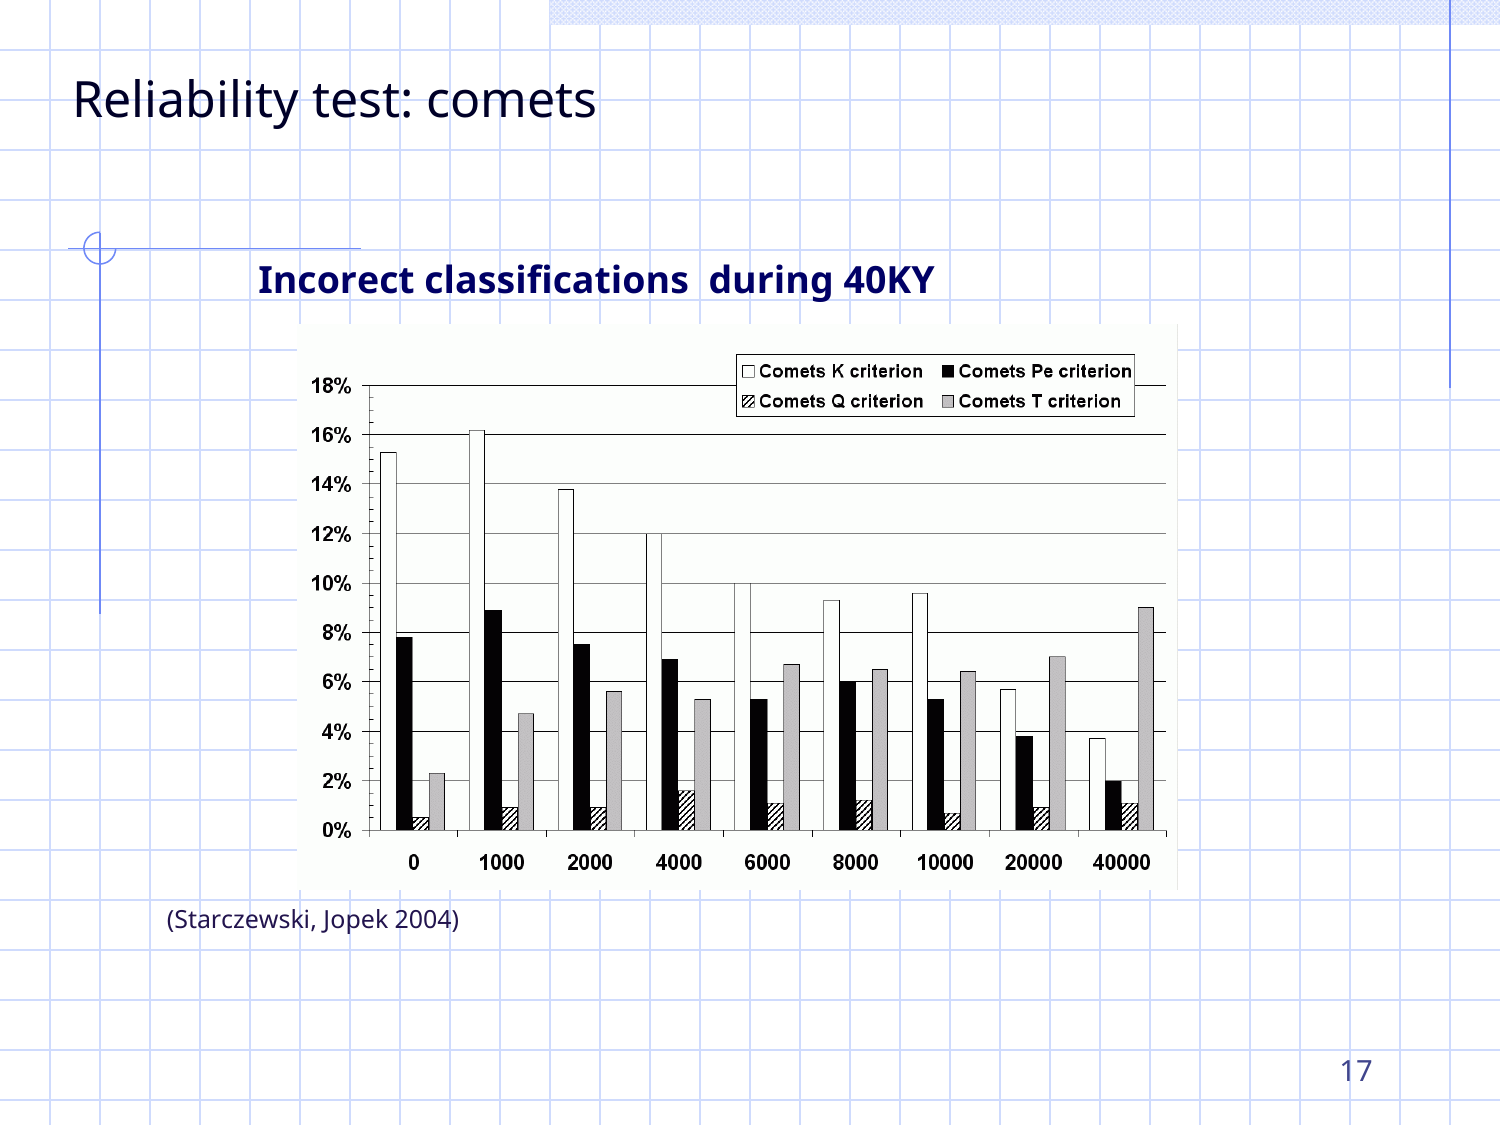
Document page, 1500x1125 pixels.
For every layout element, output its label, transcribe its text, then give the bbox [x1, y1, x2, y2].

text_box Reliability test: comets [57, 60, 614, 136]
picture [297, 324, 1178, 890]
picture [1451, 0, 1500, 25]
picture [549, 0, 1449, 25]
text_box Incorect classifications during 40KY [243, 248, 951, 309]
text_box (Starczewski, Jopek 2004) [152, 896, 516, 942]
